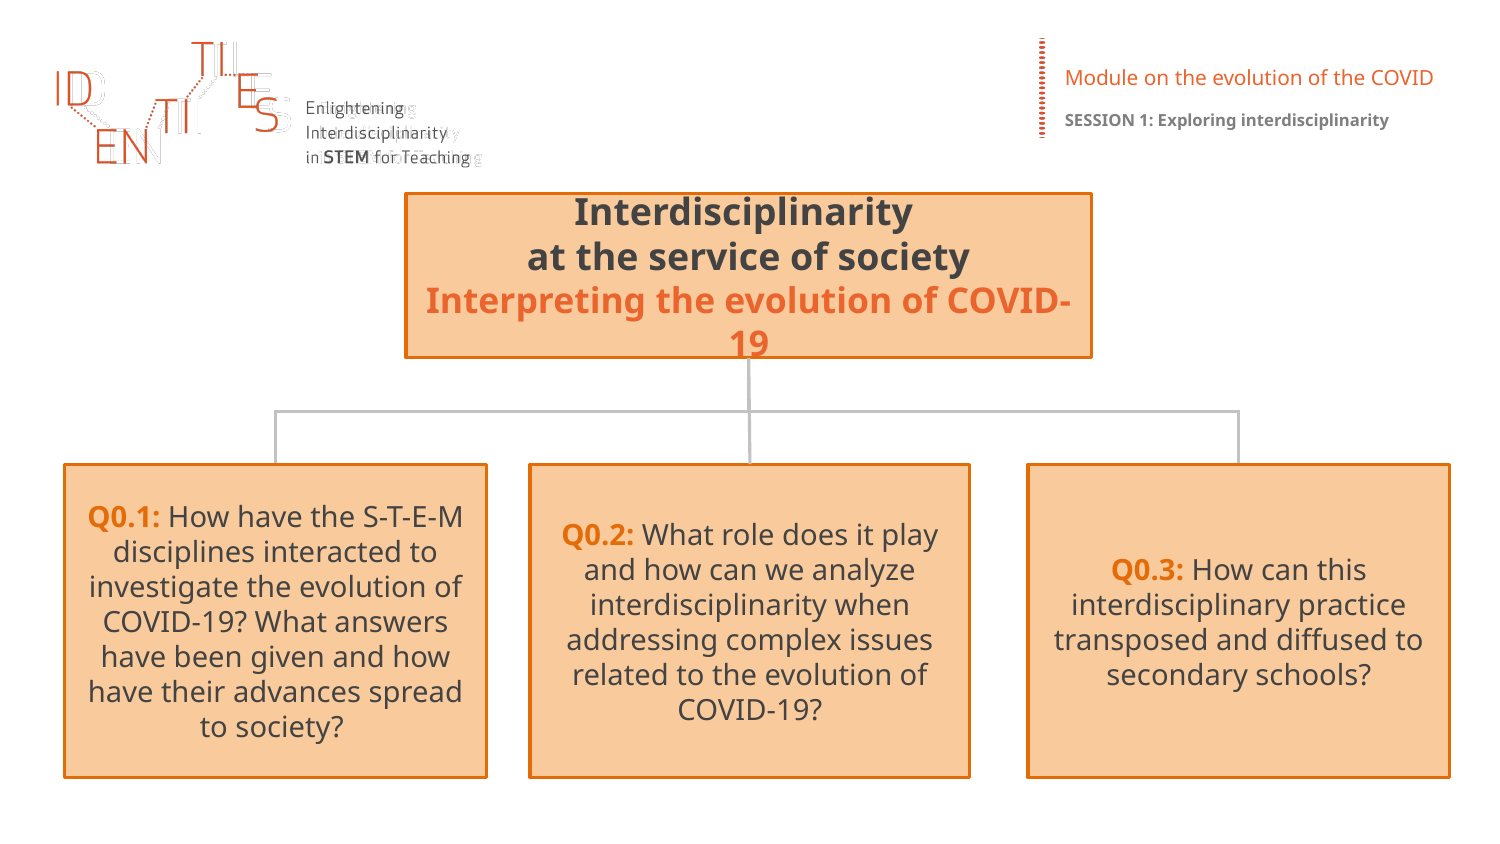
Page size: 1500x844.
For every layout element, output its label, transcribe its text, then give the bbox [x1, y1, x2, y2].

text_box Interdisciplinarity at the service of society Interpreting the evolution of COVID-19 [405, 193, 1092, 358]
picture [56, 38, 483, 171]
text_box Module on the evolution of the COVID SESSION 1: Exploring interdisciplinarity [1049, 57, 1472, 150]
picture [1039, 38, 1048, 138]
text_box Q0.2: What role does it play and how can we analyze interdisciplinarity when addressing complex issues related to the evolution of COVID-19? [530, 464, 970, 778]
text_box Q0.1: How have the S-T-E-M disciplines interacted to investigate the evolution of COVID-19? What answers have been given and how have their advances spread to society? [64, 464, 487, 778]
text_box Q0.3: How can this interdisciplinary practice transposed and diffused to secondary schools? [1027, 464, 1450, 778]
